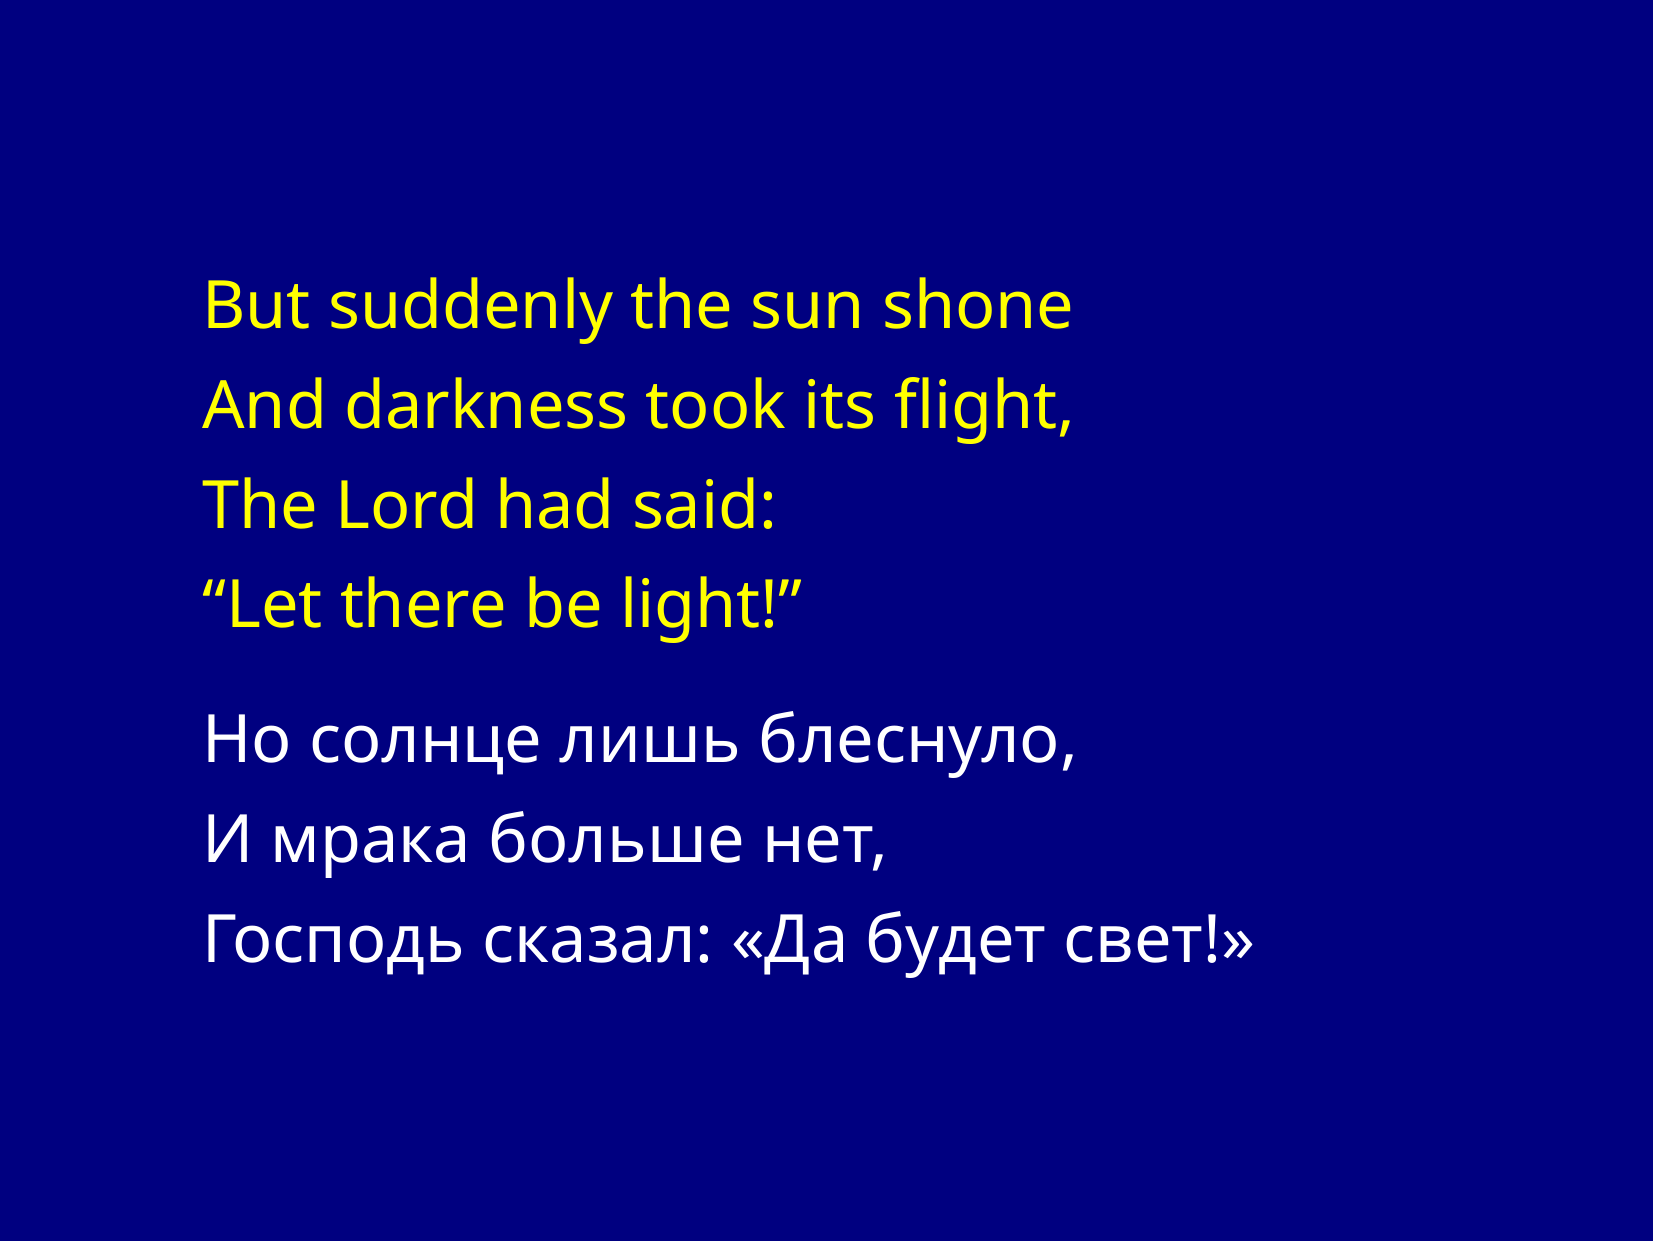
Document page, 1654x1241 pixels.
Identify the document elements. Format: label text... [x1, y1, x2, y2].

text_box Но солнце лишь блеснуло, И мрака больше нет, Господь сказал: «Да будет свет!» [75, 675, 1576, 1163]
text_box But suddenly the sun shone And darkness took its flight, The Lord had said: “Let there be light!” [75, 150, 1576, 638]
